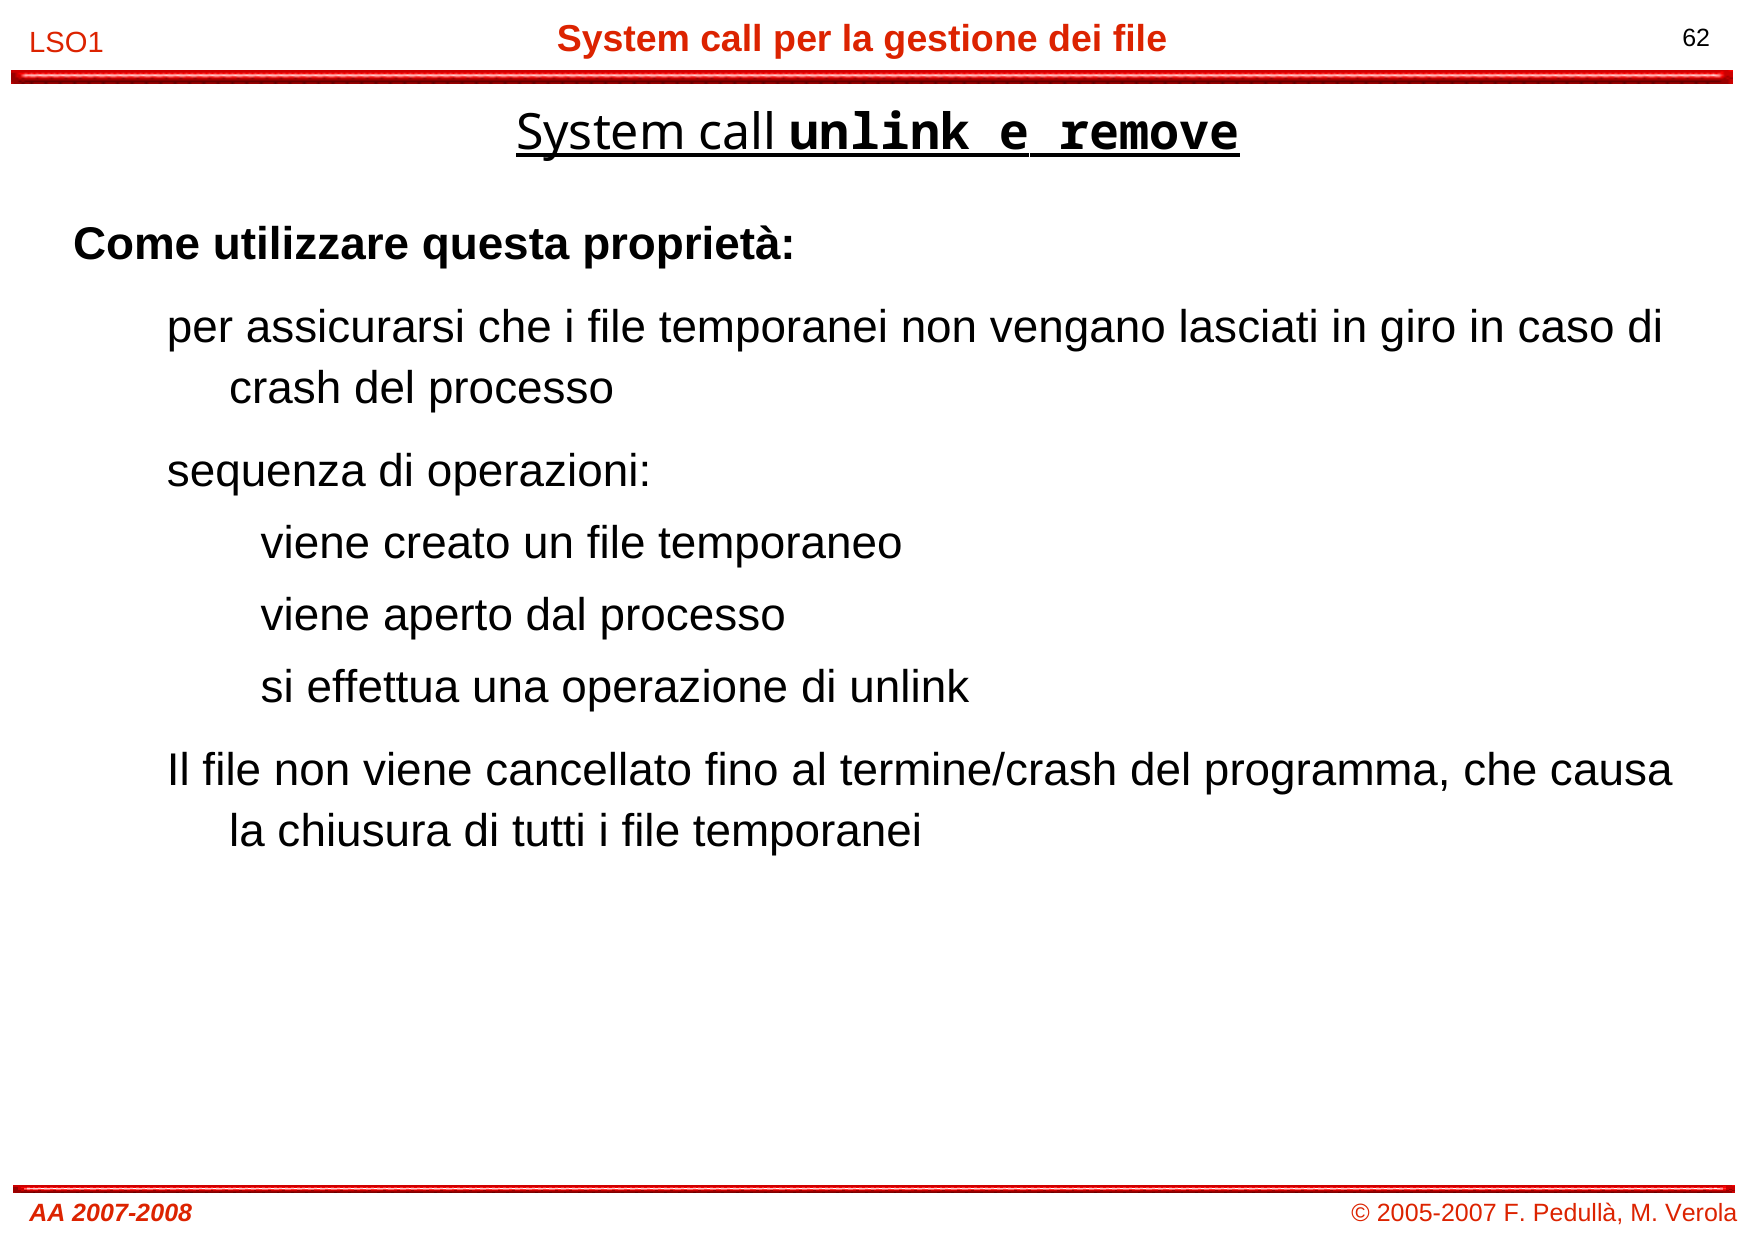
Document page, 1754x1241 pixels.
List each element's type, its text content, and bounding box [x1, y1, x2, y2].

title System call unlink e remove [468, 84, 1288, 180]
picture [13, 1185, 1735, 1193]
list Come utilizzare questa proprietà: per assicurarsi che i file temporanei non vengano lasciati in giro in caso di crash del processo sequenza di operazioni: viene creato un file temporaneo viene aperto dal processo si effettua una operazione di unlink Il file non viene cancellato fino al termine/crash del programma, che causa la chiusura di tutti i file temporanei [58, 206, 1696, 1006]
picture [11, 70, 1733, 84]
